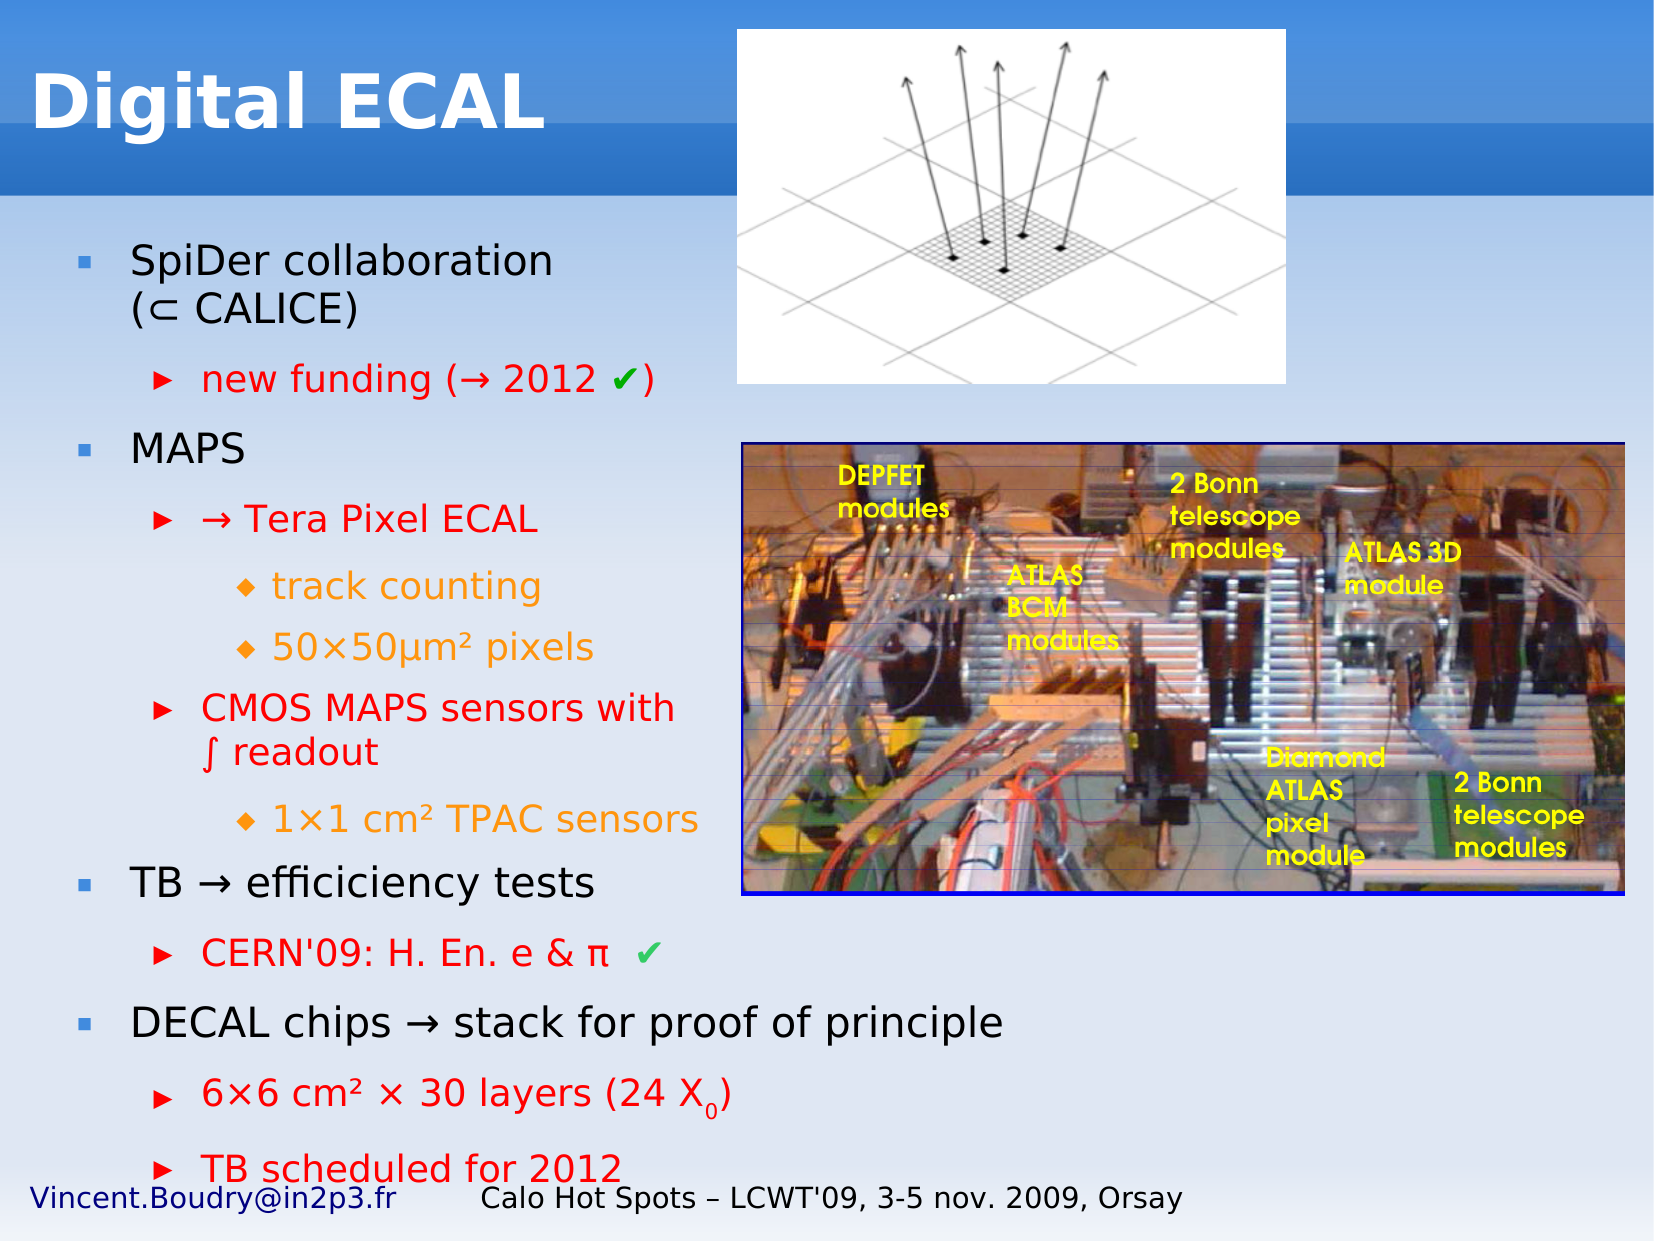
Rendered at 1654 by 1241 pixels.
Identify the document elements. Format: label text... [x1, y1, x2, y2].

picture [0, 0, 1654, 1241]
title Digital ECAL [29, 7, 1654, 200]
list SpiDer collaboration (⊂ CALICE) new funding (→ 2012 ✔) MAPS → Tera Pixel ECAL track counting 50×50μm² pixels CMOS MAPS sensors with ∫ readout 1×1 cm² TPAC sensors TB → efficiciency tests CERN'09: H. En. e & π ✔ DECAL chips → stack for proof of principle 6×6 cm² × 30 layers (24 X0) TB scheduled for 2012 [59, 236, 1595, 1192]
